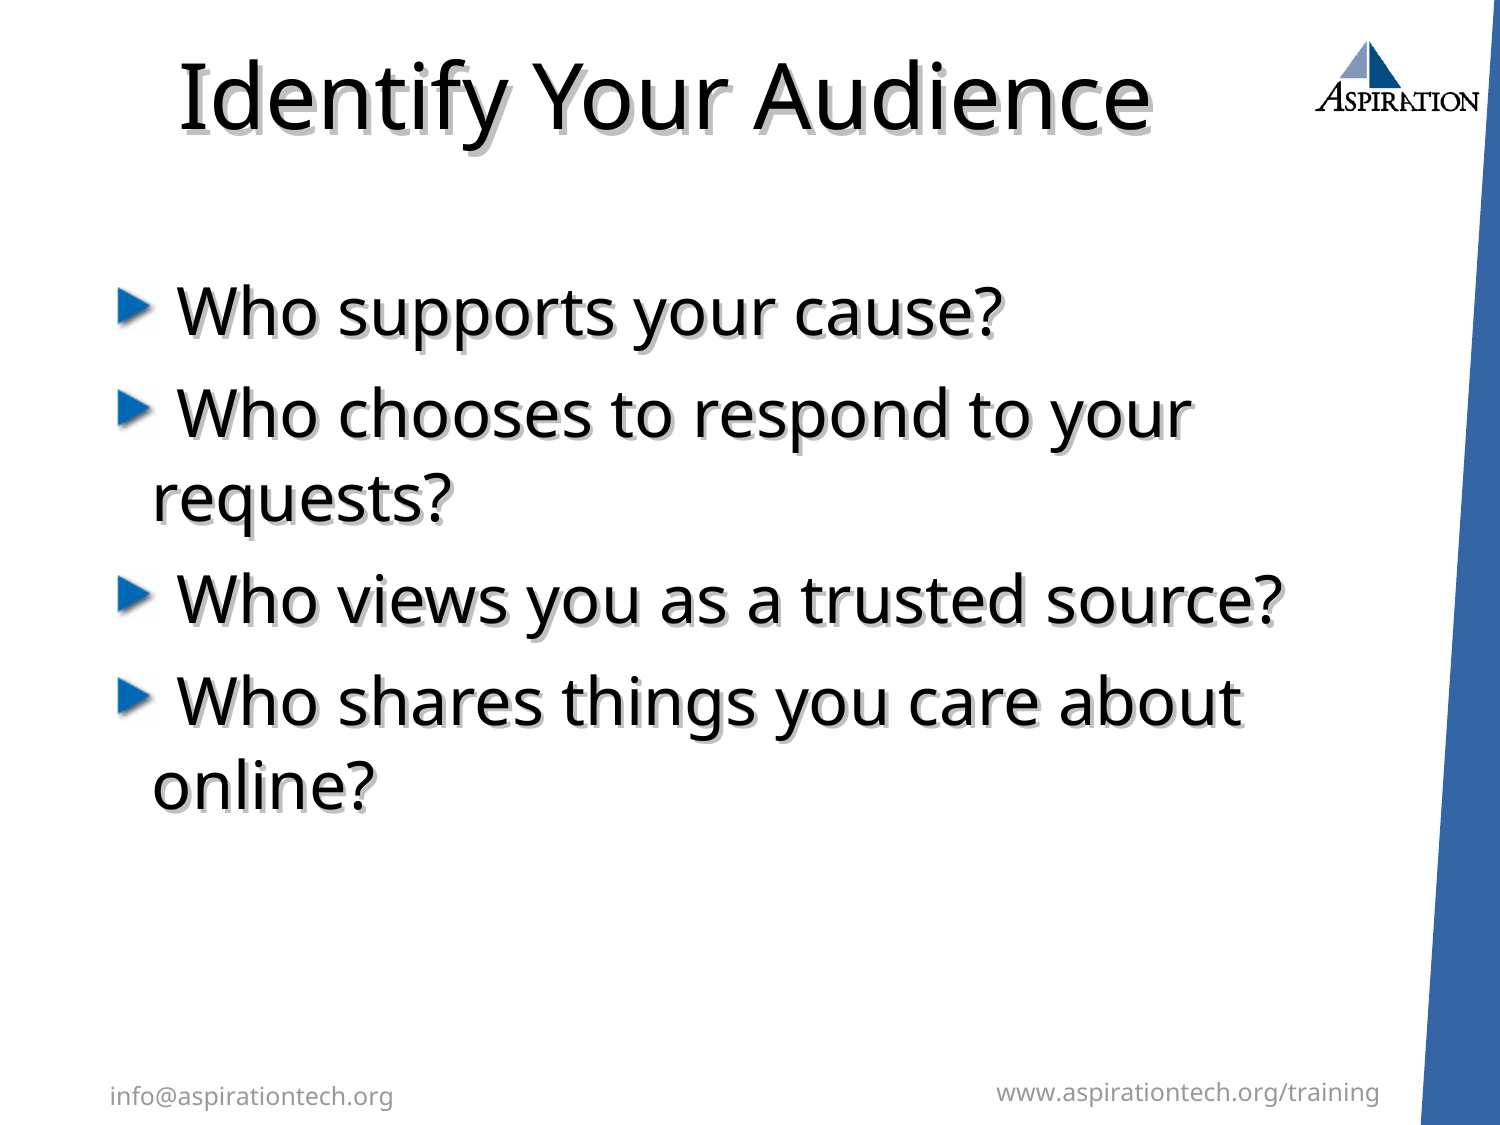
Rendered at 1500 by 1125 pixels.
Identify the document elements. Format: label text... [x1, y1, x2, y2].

list Who supports your cause? Who chooses to respond to your requests? Who views you as a trusted source? Who shares things you care about online? [59, 264, 1398, 1125]
picture [1315, 41, 1480, 120]
title Identify Your Audience [49, 0, 1284, 183]
